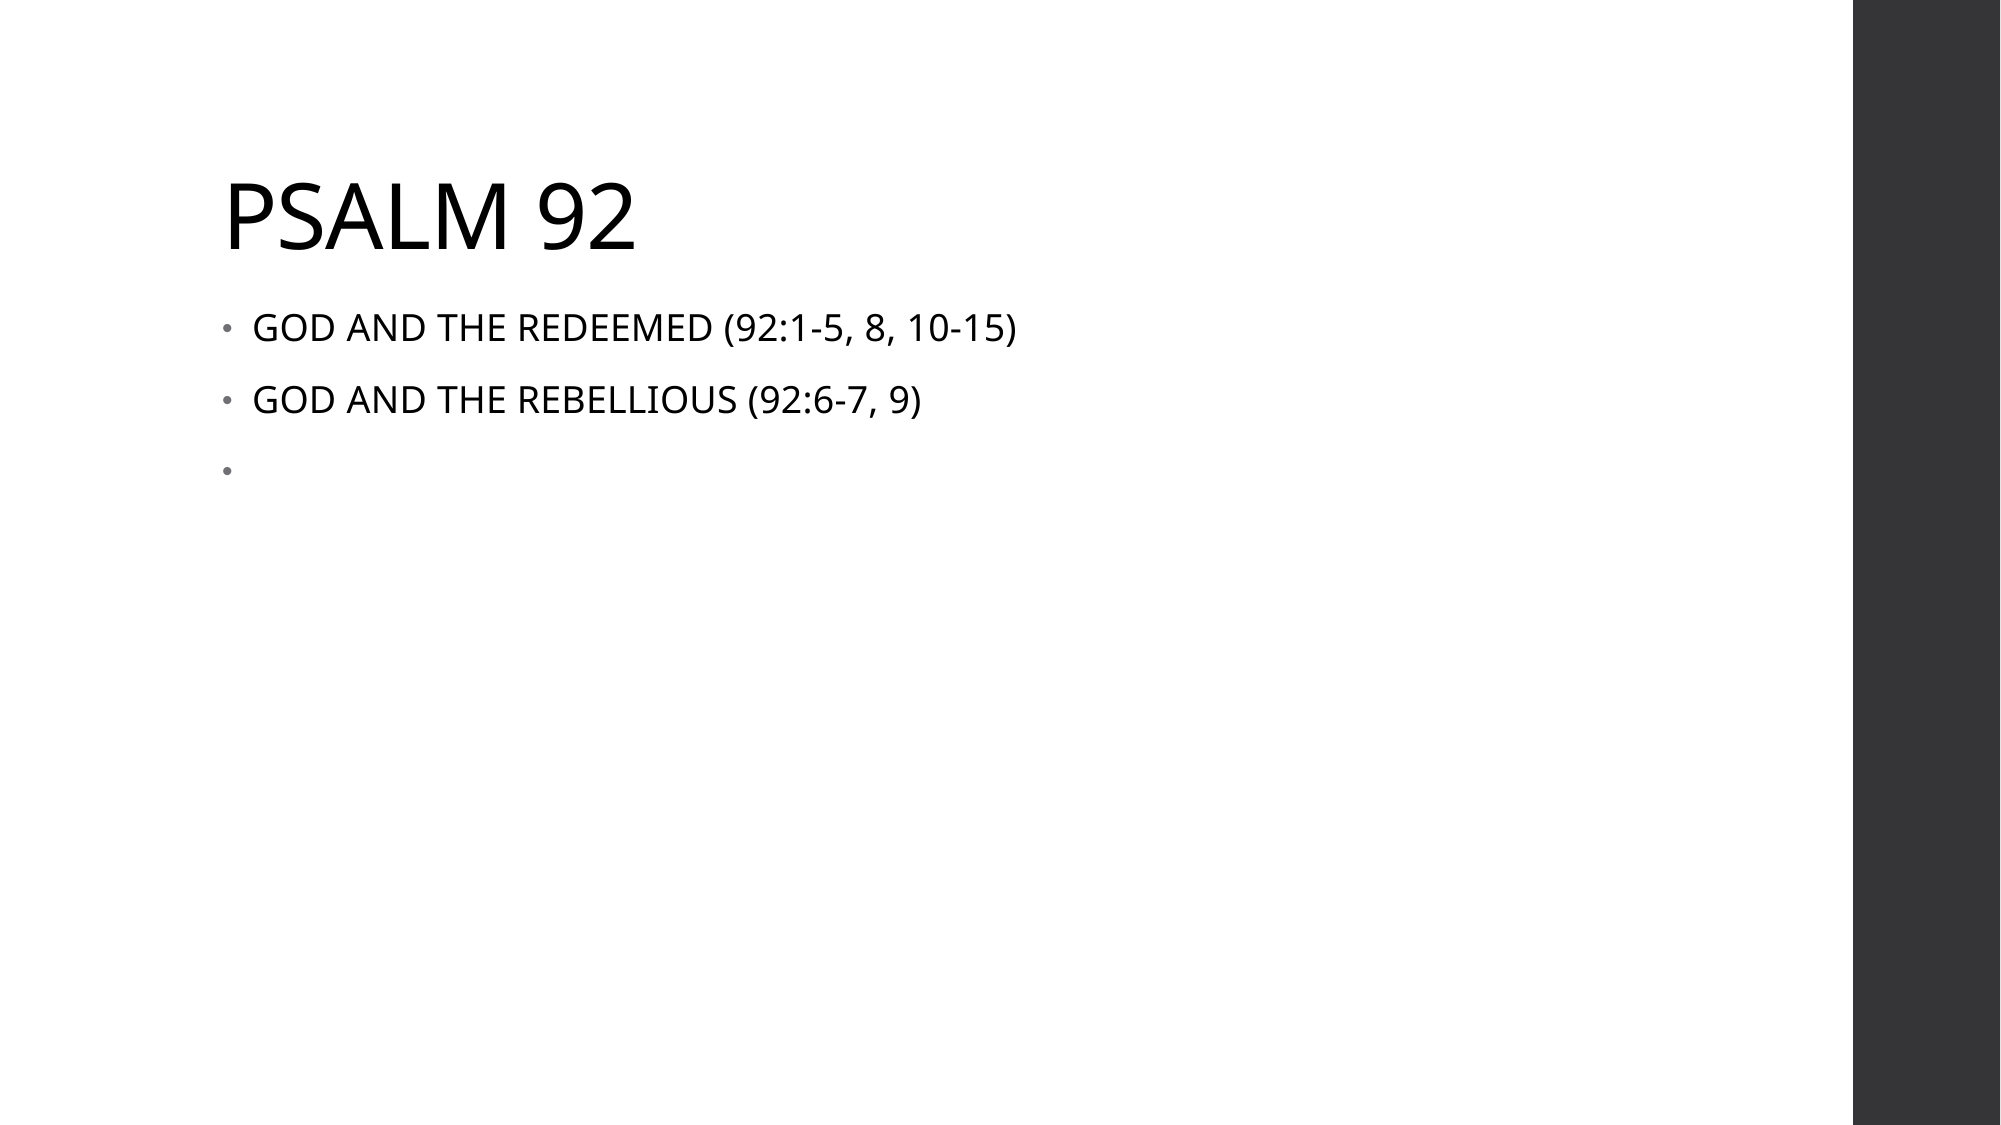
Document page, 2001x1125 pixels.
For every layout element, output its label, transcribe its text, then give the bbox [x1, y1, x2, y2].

title PSALM 92 [206, 60, 1797, 278]
list GOD AND THE REDEEMED (92:1-5, 8, 10-15) GOD AND THE REBELLIOUS (92:6-7, 9) [206, 299, 1617, 1014]
